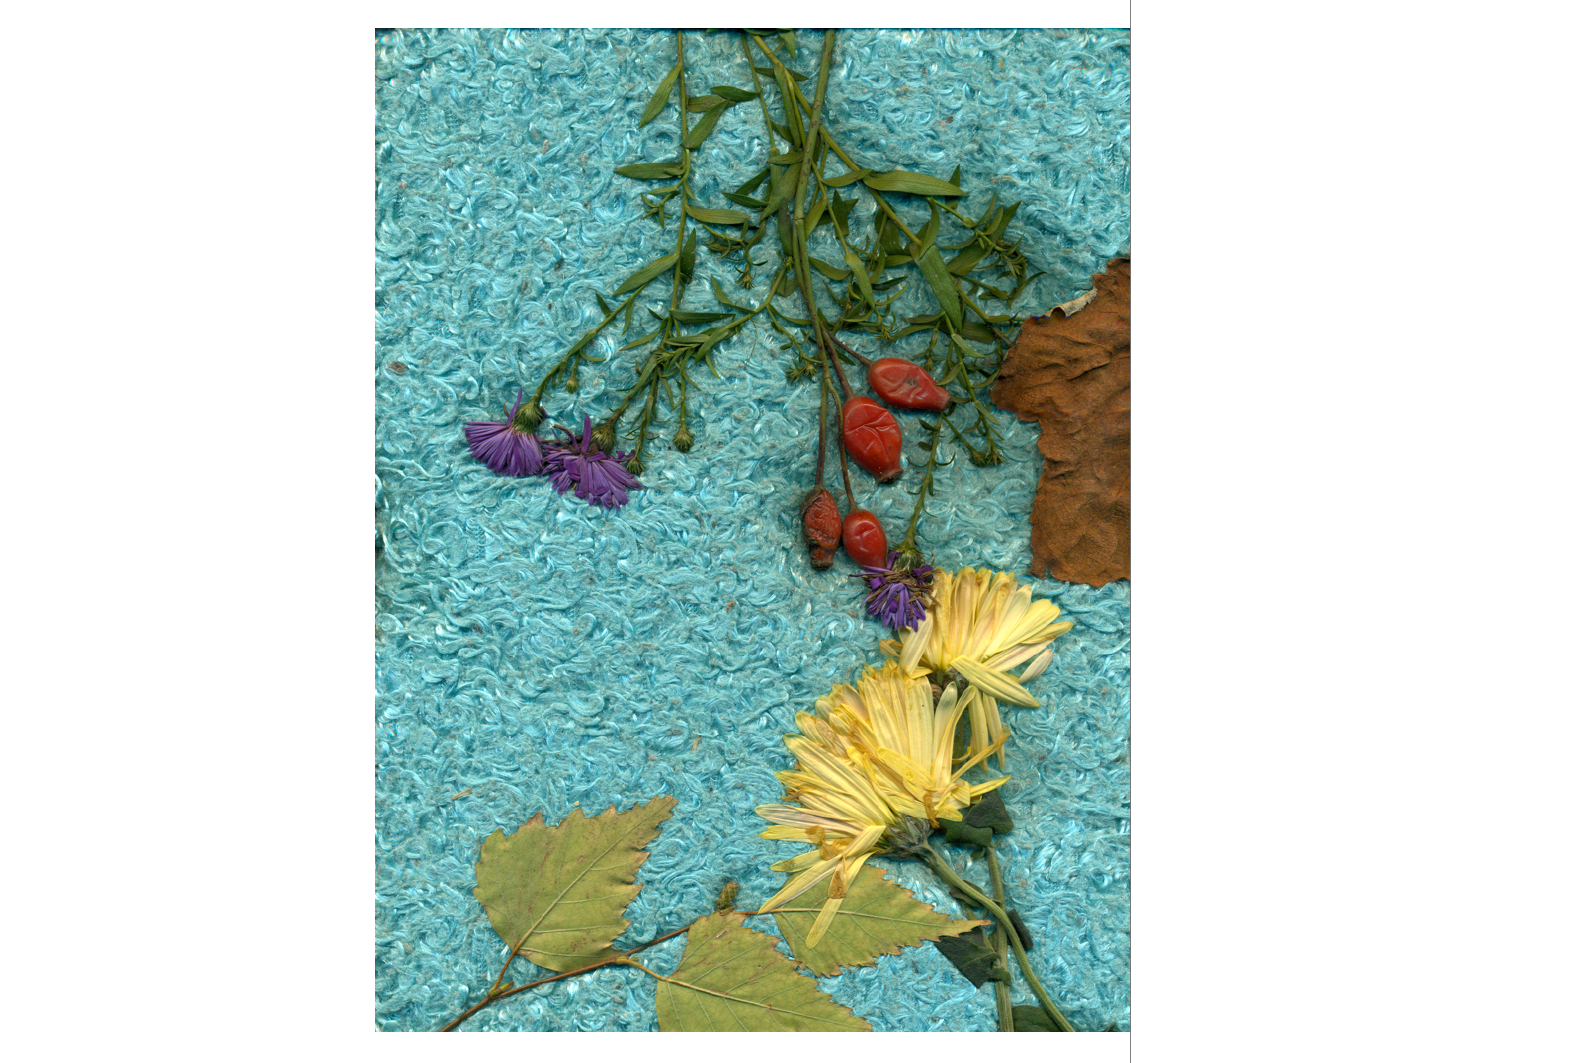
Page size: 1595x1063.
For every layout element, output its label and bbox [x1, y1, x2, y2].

picture [375, 0, 1131, 1063]
